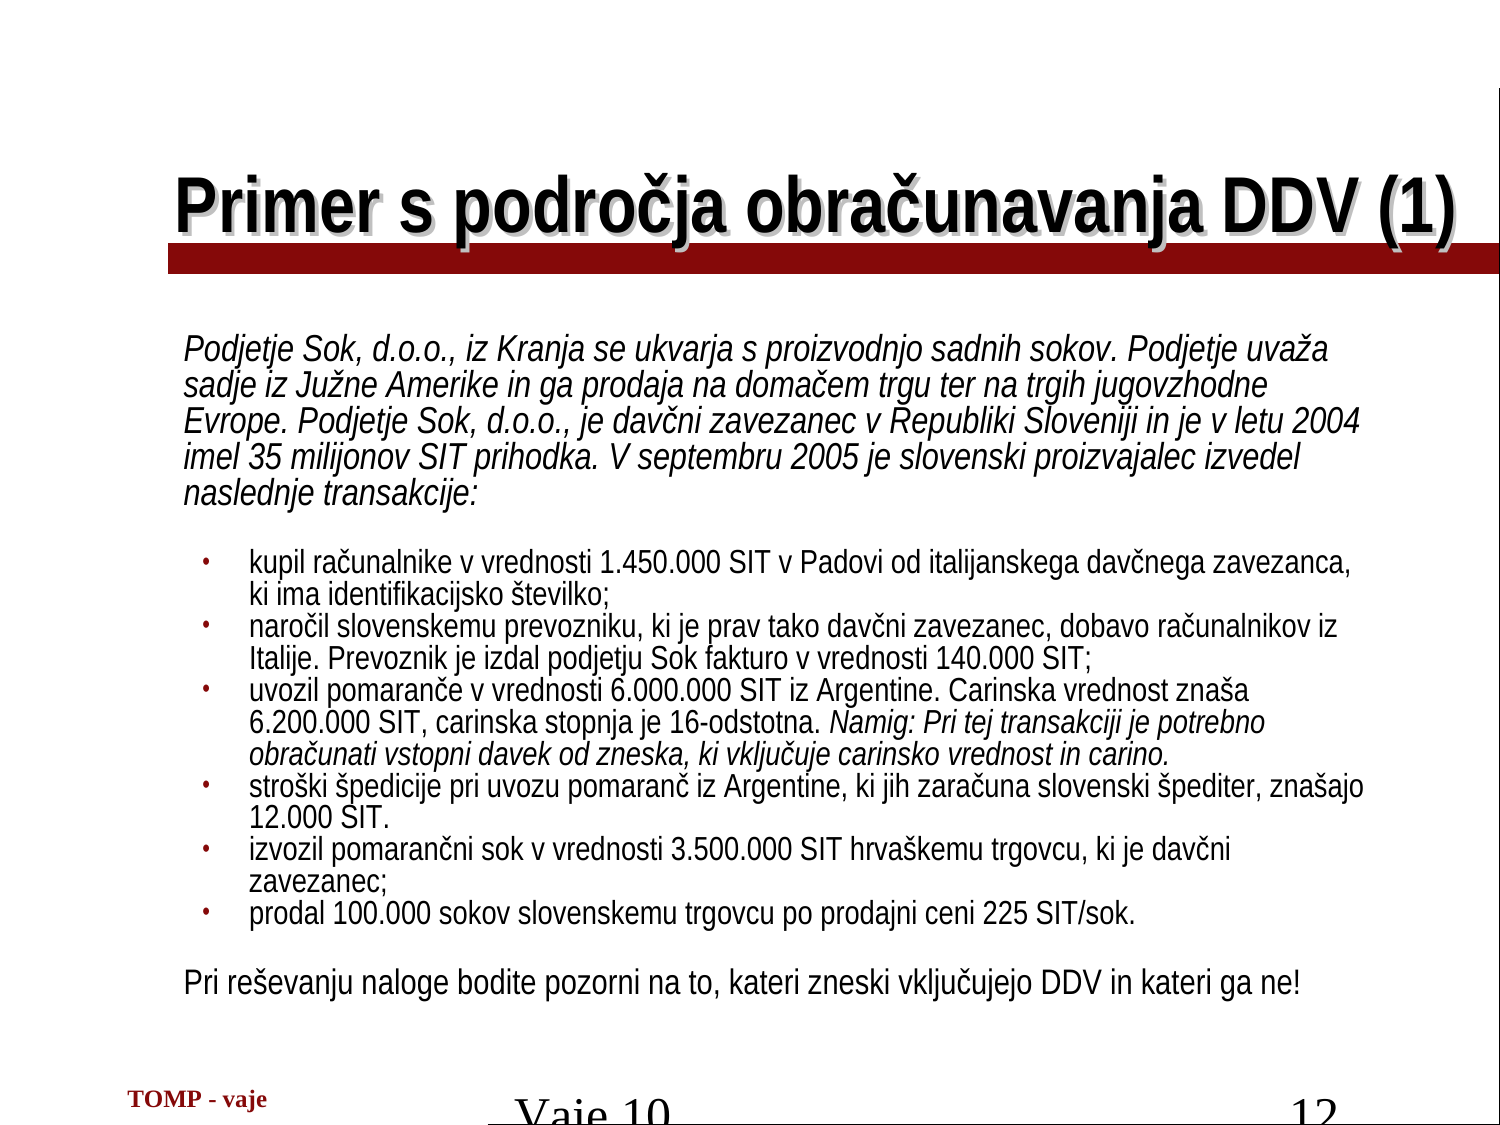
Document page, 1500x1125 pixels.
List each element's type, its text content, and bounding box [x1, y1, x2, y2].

title Primer s področja obračunavanja DDV (1) [160, 125, 1500, 276]
list Podjetje Sok, d.o.o., iz Kranja se ukvarja s proizvodnjo sadnih sokov. Podjetje uvaža sadje iz Južne Amerike in ga prodaja na domačem trgu ter na trgih jugovzhodne Evrope. Podjetje Sok, d.o.o., je davčni zavezanec v Republiki Sloveniji in je v letu 2004 imel 35 milijonov SIT prihodka. V septembru 2005 je slovenski proizvajalec izvedel naslednje transakcije: kupil računalnike v vrednosti 1.450.000 SIT v Padovi od italijanskega davčnega zavezanca, ki ima identifikacijsko številko; naročil slovenskemu prevozniku, ki je prav tako davčni zavezanec, dobavo računalnikov iz Italije. Prevoznik je izdal podjetju Sok fakturo v vrednosti 140.000 SIT; uvozil pomaranče v vrednosti 6.000.000 SIT iz Argentine. Carinska vrednost znaša 6.200.000 SIT, carinska stopnja je 16-odstotna. Namig: Pri tej transakciji je potrebno obračunati vstopni davek od zneska, ki vključuje carinsko vrednost in carino. stroški špedicije pri uvozu pomaranč iz Argentine, ki jih zaračuna slovenski špediter, znašajo 12.000 SIT. izvozil pomarančni sok v vrednosti 3.500.000 SIT hrvaškemu trgovcu, ki je davčni zavezanec; prodal 100.000 sokov slovenskemu trgovcu po prodajni ceni 225 SIT/sok. Pri reševanju naloge bodite pozorni na to, kateri zneski vključujejo DDV in kateri ga ne! [112, 324, 1388, 1059]
